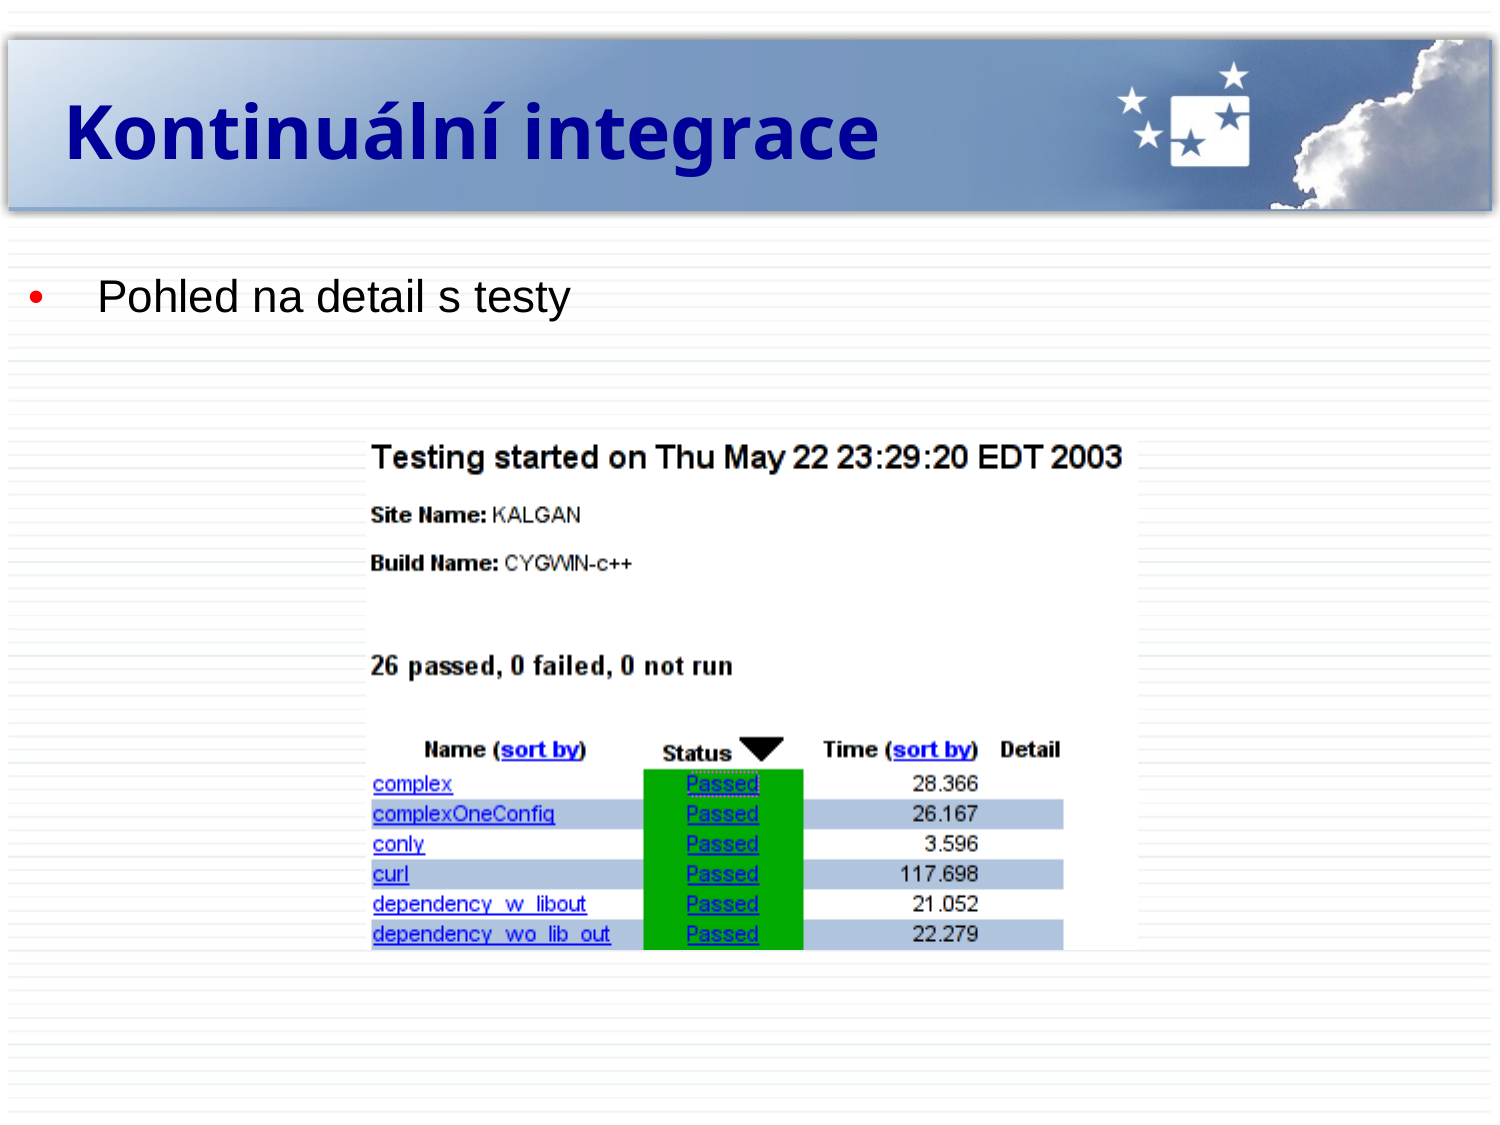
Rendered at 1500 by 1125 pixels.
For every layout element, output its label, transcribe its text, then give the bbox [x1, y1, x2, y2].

list Pohled na detail s testy [28, 266, 1480, 1096]
picture [0, 0, 1500, 1125]
title Kontinuální integrace [63, 26, 1414, 229]
